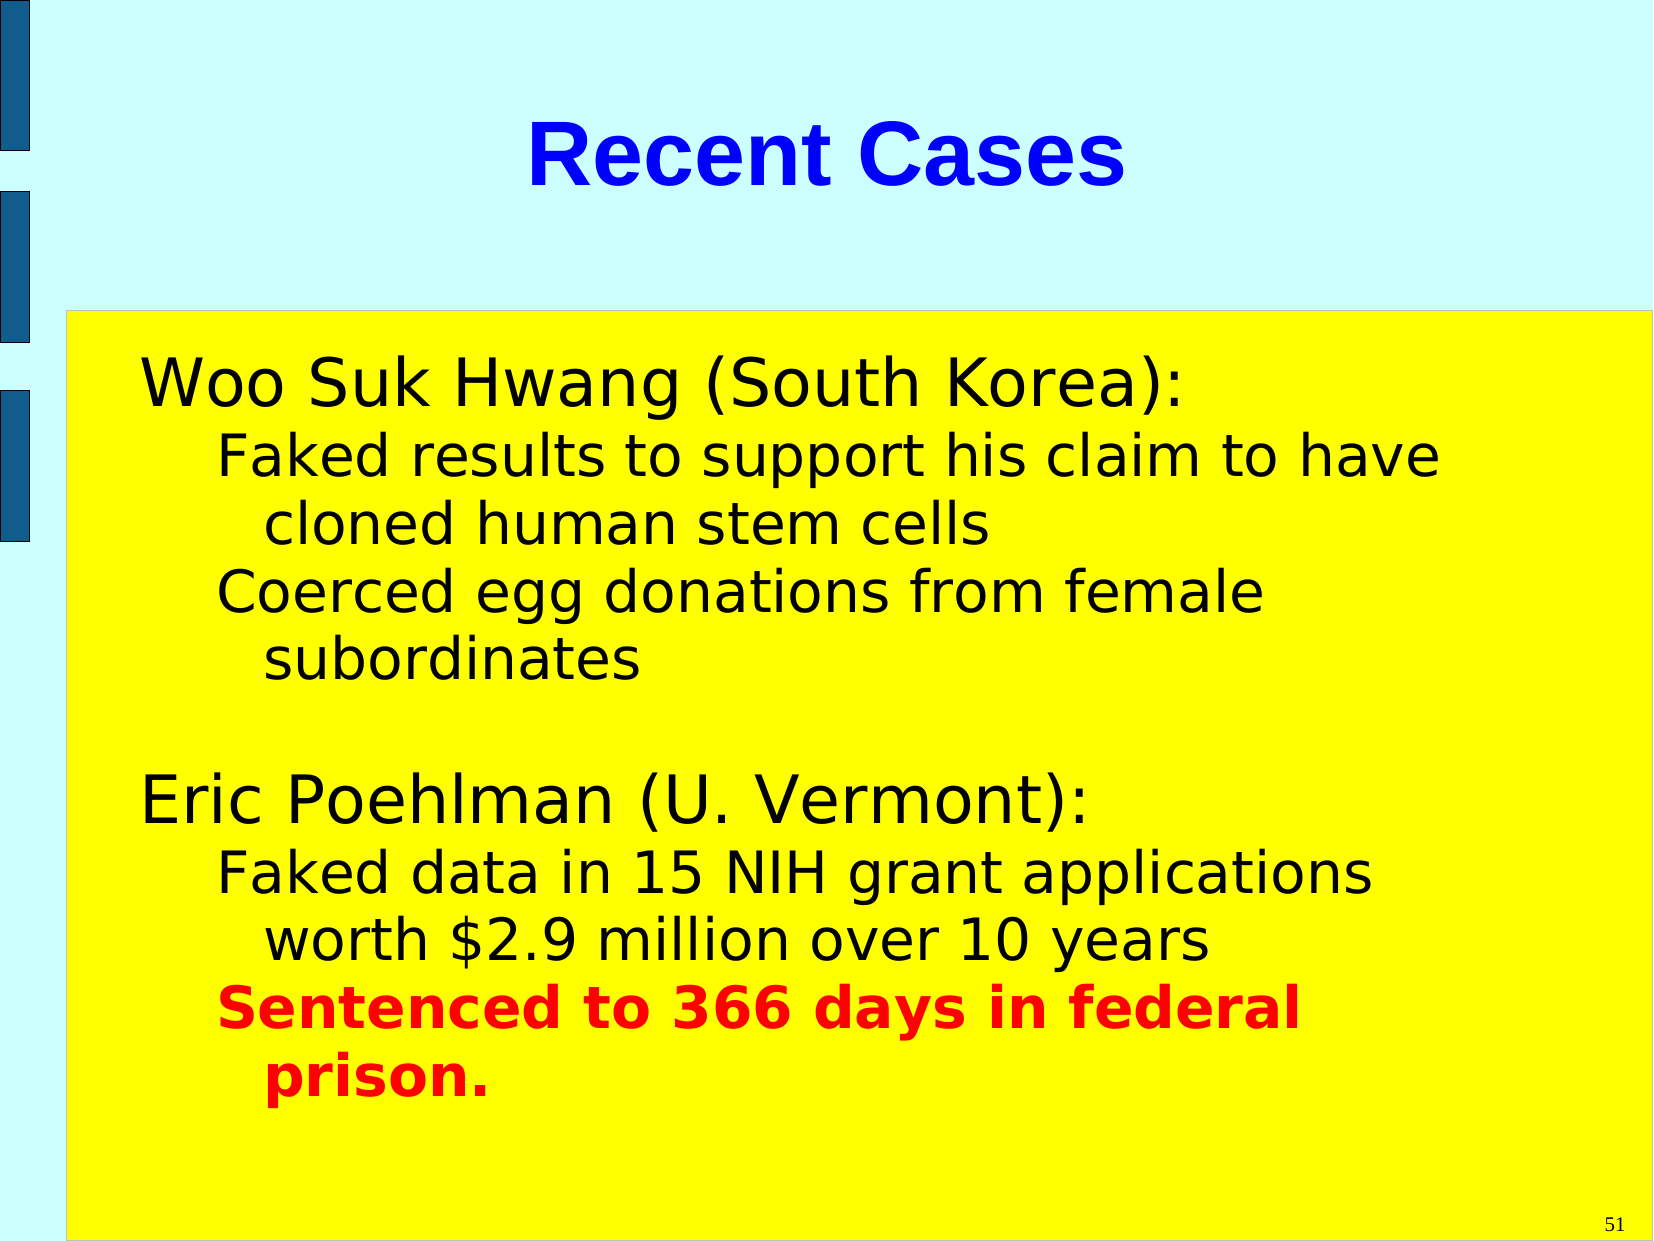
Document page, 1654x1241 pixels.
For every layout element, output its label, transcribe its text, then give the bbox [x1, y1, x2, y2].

list Woo Suk Hwang (South Korea): Faked results to support his claim to have cloned human stem cells Coerced egg donations from female subordinates Eric Poehlman (U. Vermont): Faked data in 15 NIH grant applications worth $2.9 million over 10 years Sentenced to 366 days in federal prison. [121, 344, 1534, 1127]
title Recent Cases [121, 49, 1534, 258]
